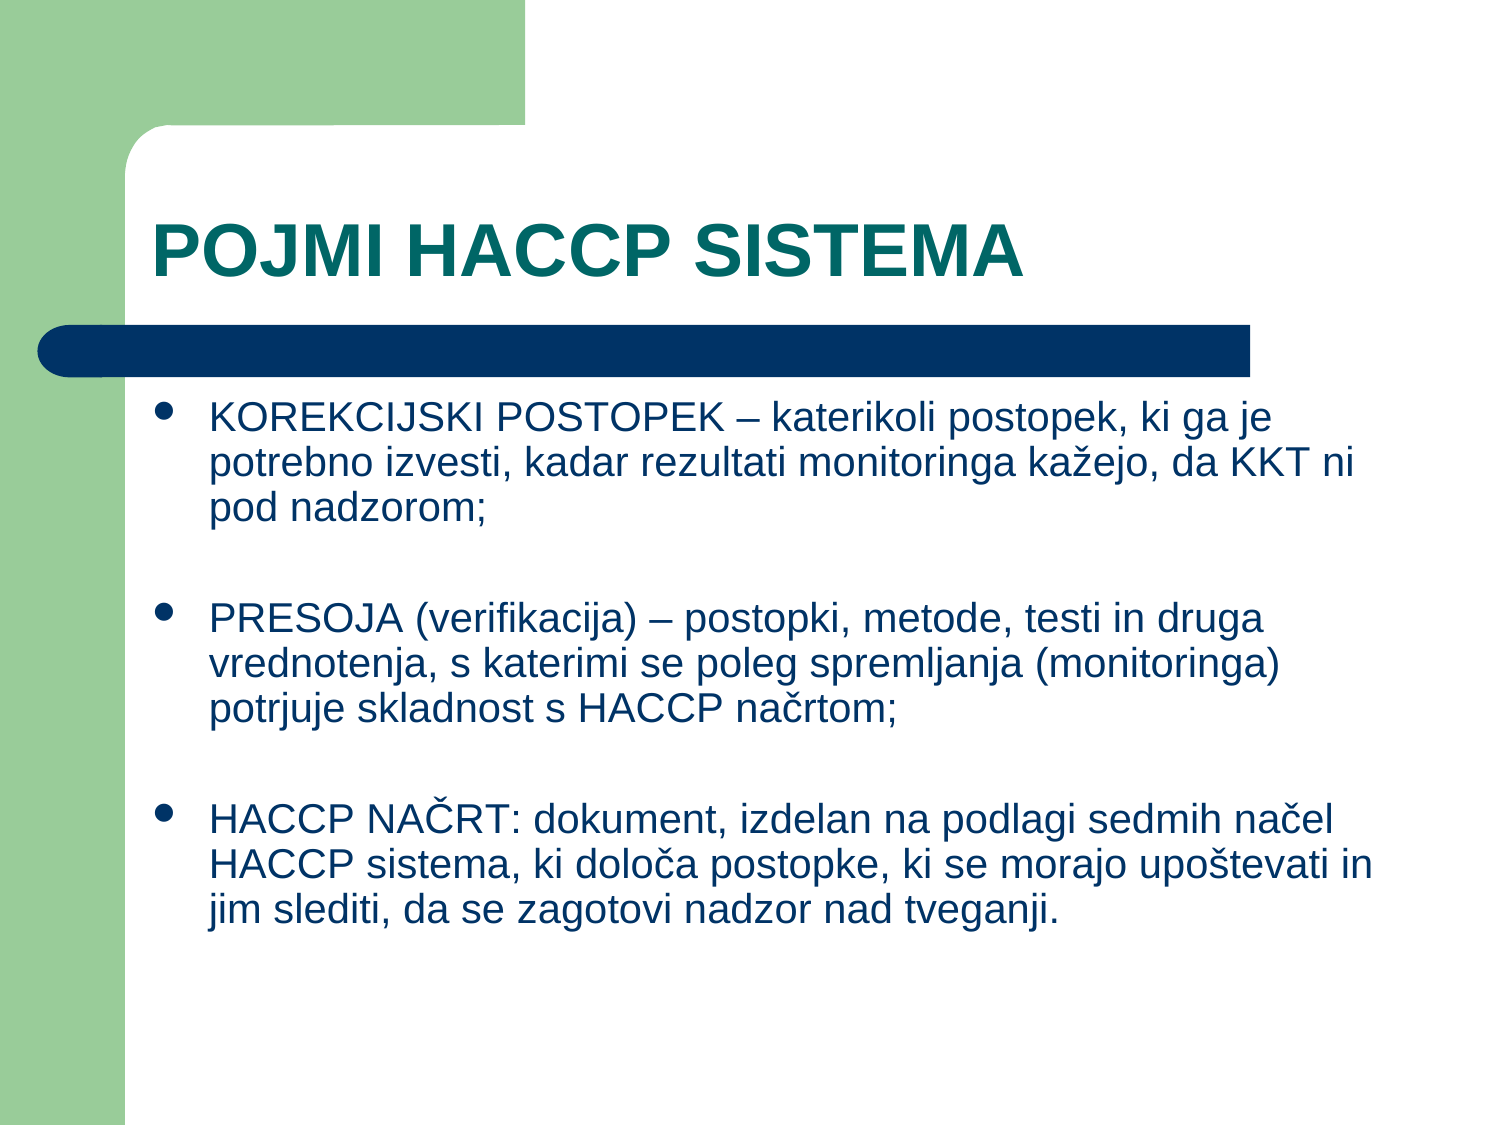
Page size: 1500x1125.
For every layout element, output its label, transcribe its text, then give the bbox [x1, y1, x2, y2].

list KOREKCIJSKI POSTOPEK – katerikoli postopek, ki ga je potrebno izvesti, kadar rezultati monitoringa kažejo, da KKT ni pod nadzorom; PRESOJA (verifikacija) – postopki, metode, testi in druga vrednotenja, s katerimi se poleg spremljanja (monitoringa) potrjuje skladnost s HACCP načrtom; HACCP NAČRT: dokument, izdelan na podlagi sedmih načel HACCP sistema, ki določa postopke, ki se morajo upoštevati in jim slediti, da se zagotovi nadzor nad tveganji. [137, 387, 1400, 999]
title POJMI HACCP SISTEMA [136, 136, 1414, 301]
